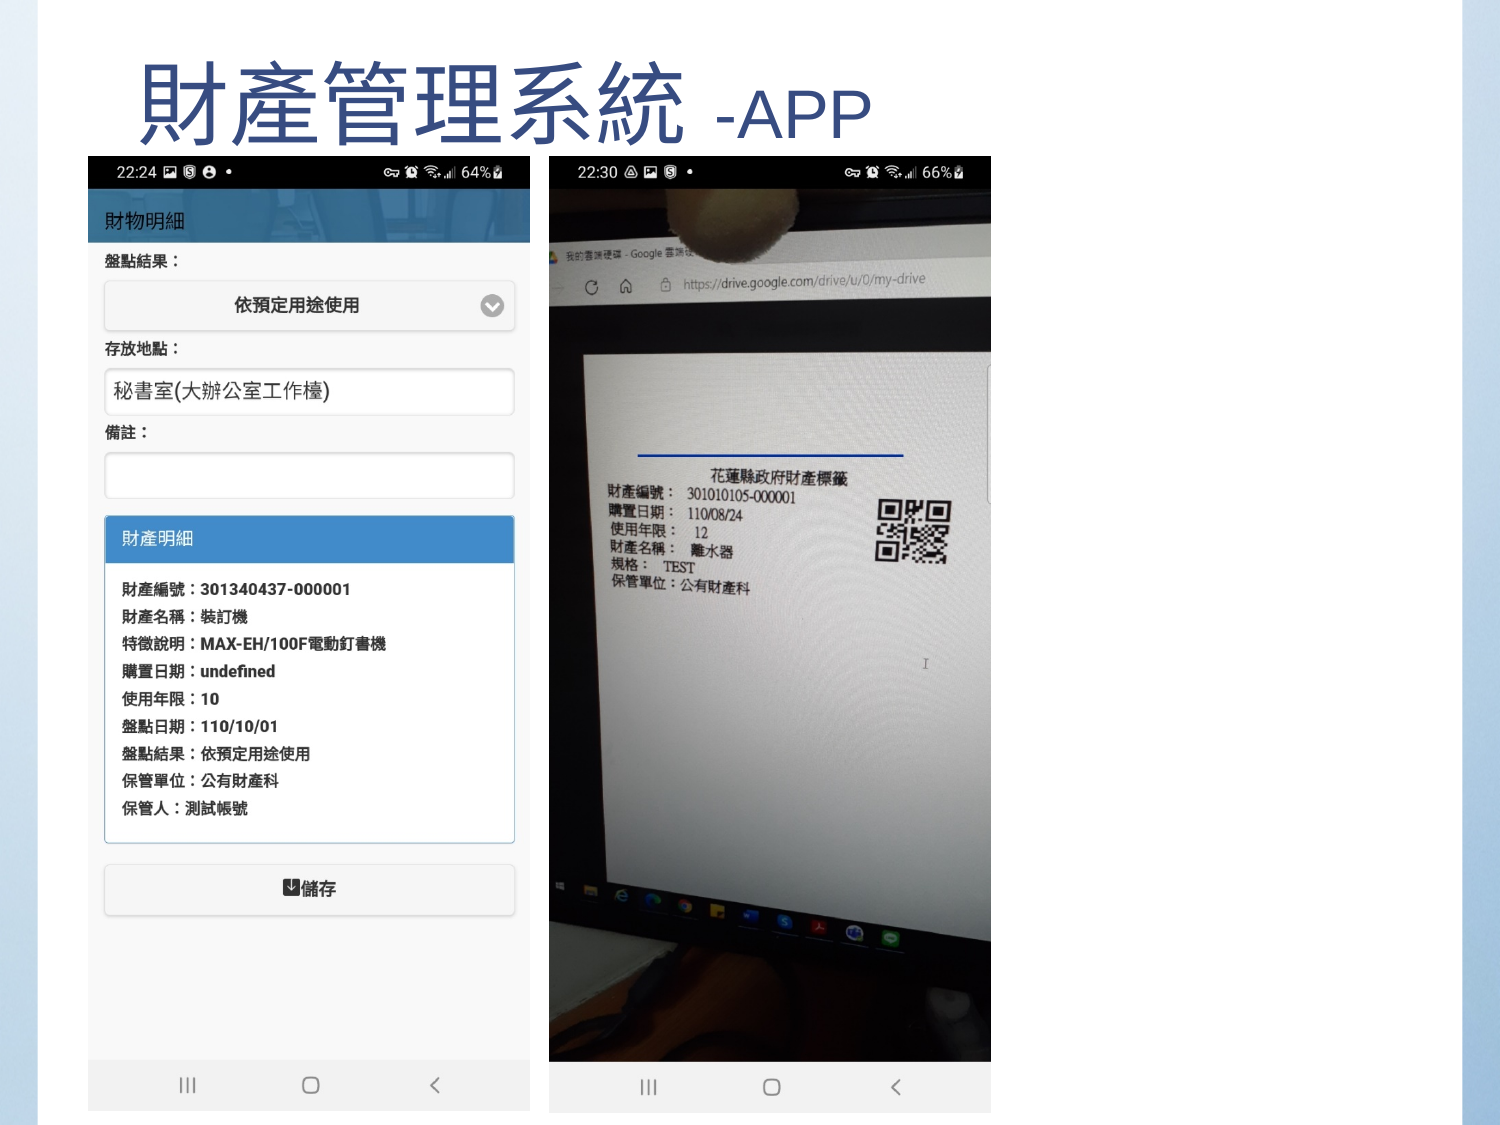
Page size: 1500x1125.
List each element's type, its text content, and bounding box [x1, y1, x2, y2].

picture [0, 0, 1500, 1125]
title 財產管理系統-APP [137, 12, 1388, 161]
